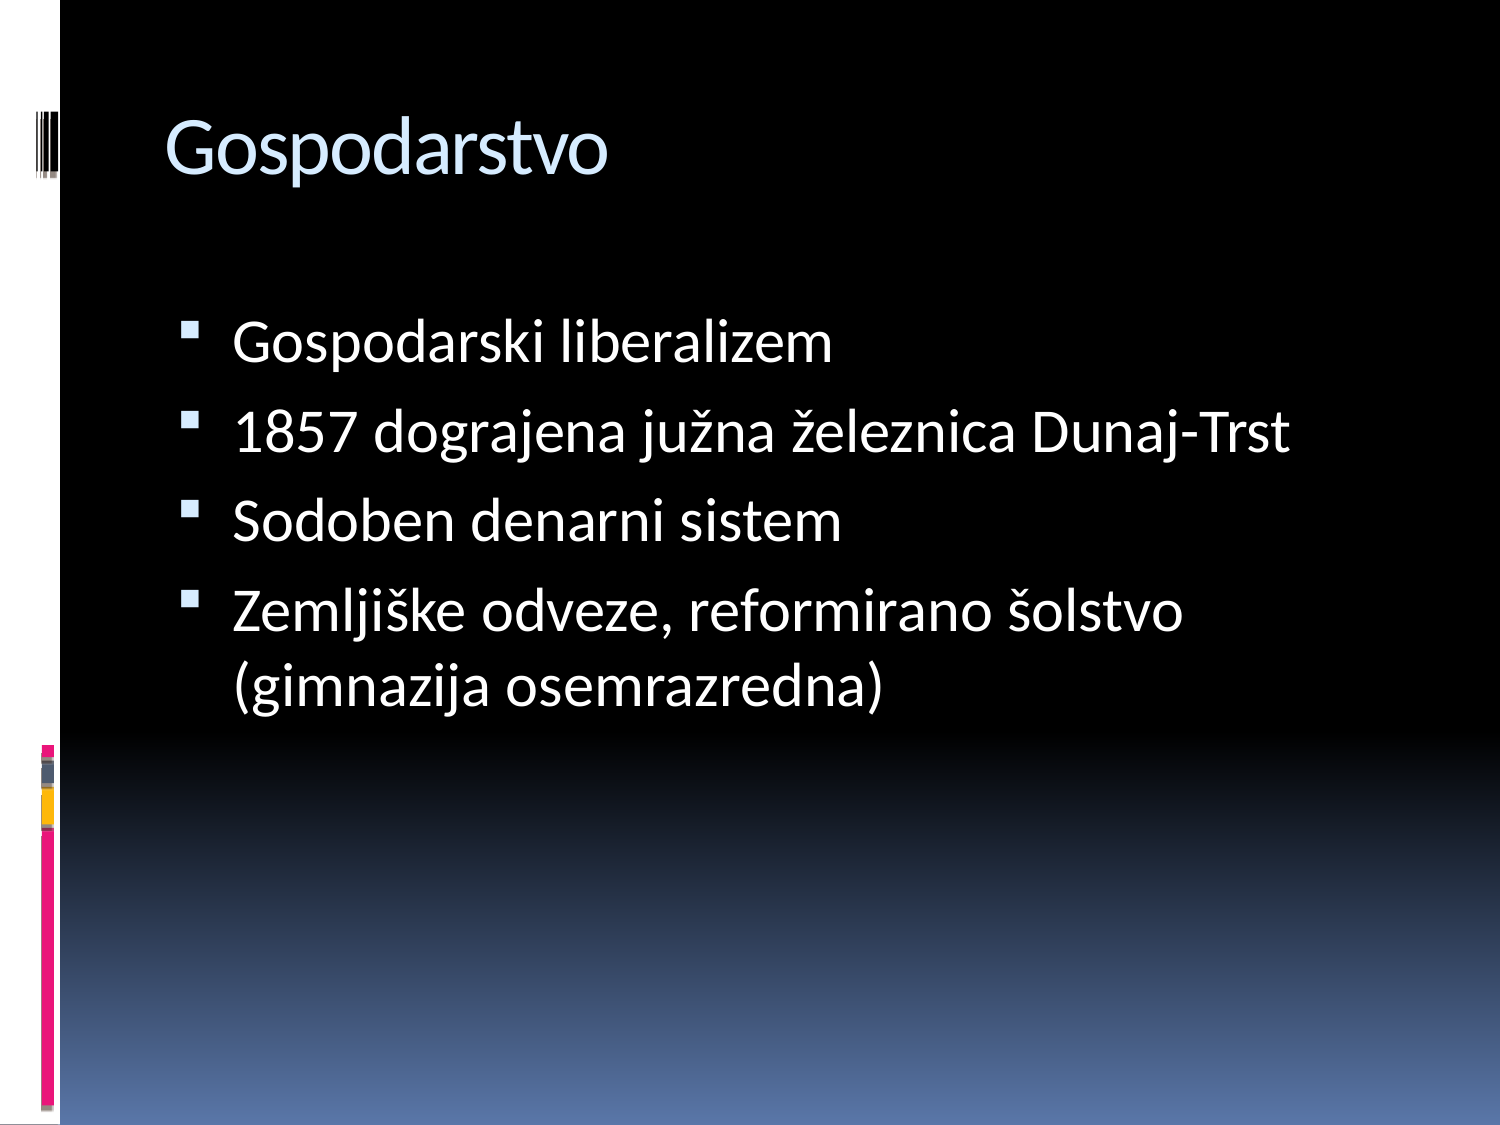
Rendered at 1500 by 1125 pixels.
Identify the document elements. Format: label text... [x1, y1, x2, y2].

list Gospodarski liberalizem 1857 dograjena južna železnica Dunaj-Trst Sodoben denarni sistem Zemljiške odveze, reformirano šolstvo (gimnazija osemrazredna) [150, 292, 1425, 1043]
title Gospodarstvo [150, 84, 1425, 235]
